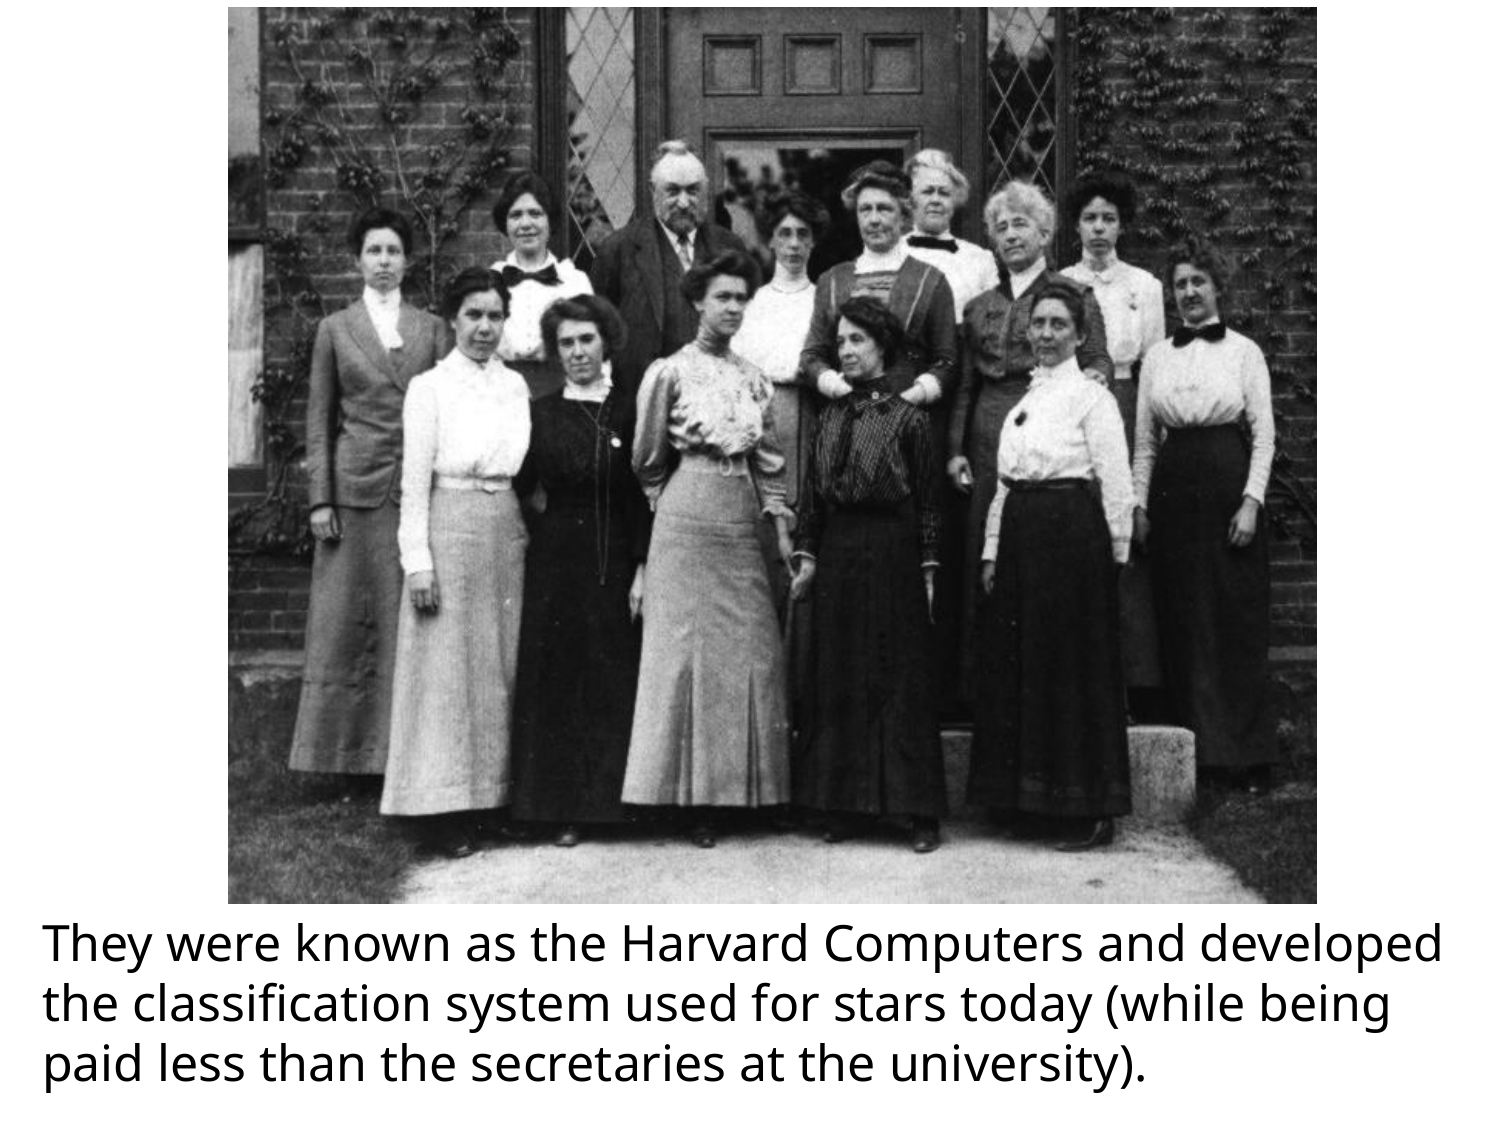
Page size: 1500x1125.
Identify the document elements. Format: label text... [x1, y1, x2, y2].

picture [228, 7, 1317, 904]
text_box They were known as the Harvard Computers and developed the classification system used for stars today (while being paid less than the secretaries at the university). [27, 903, 1492, 1099]
